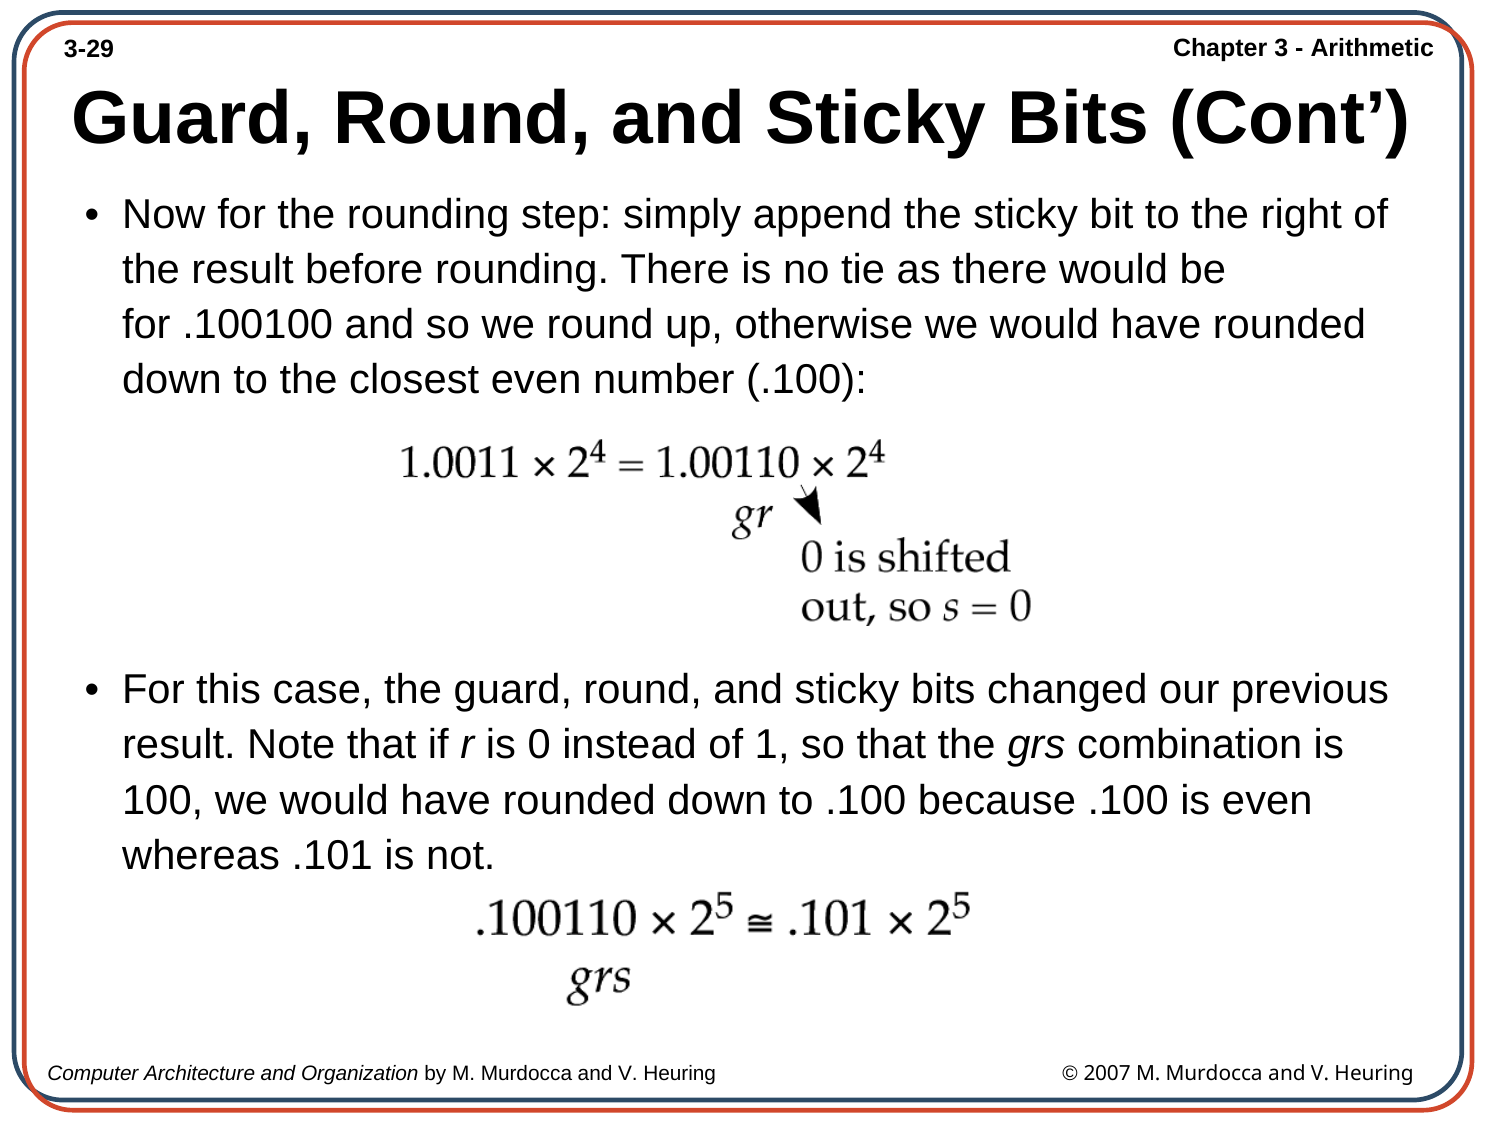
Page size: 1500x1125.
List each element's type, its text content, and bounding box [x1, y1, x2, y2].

title Guard, Round, and Sticky Bits (Cont’) [37, 75, 1447, 163]
picture [399, 436, 1034, 626]
text_box • For this case, the guard, round, and sticky bits changed our previous result. Note that if r is 0 instead of 1, so that the grs combination is 100, we would have rounded down to .100 because .100 is even whereas .101 is not. [49, 650, 1425, 925]
picture [474, 887, 976, 1012]
text_box • Now for the rounding step: simply append the sticky bit to the right of the result before rounding. There is no tie as there would be for .100100 and so we round up, otherwise we would have rounded down to the closest even number (.100): [49, 174, 1425, 450]
